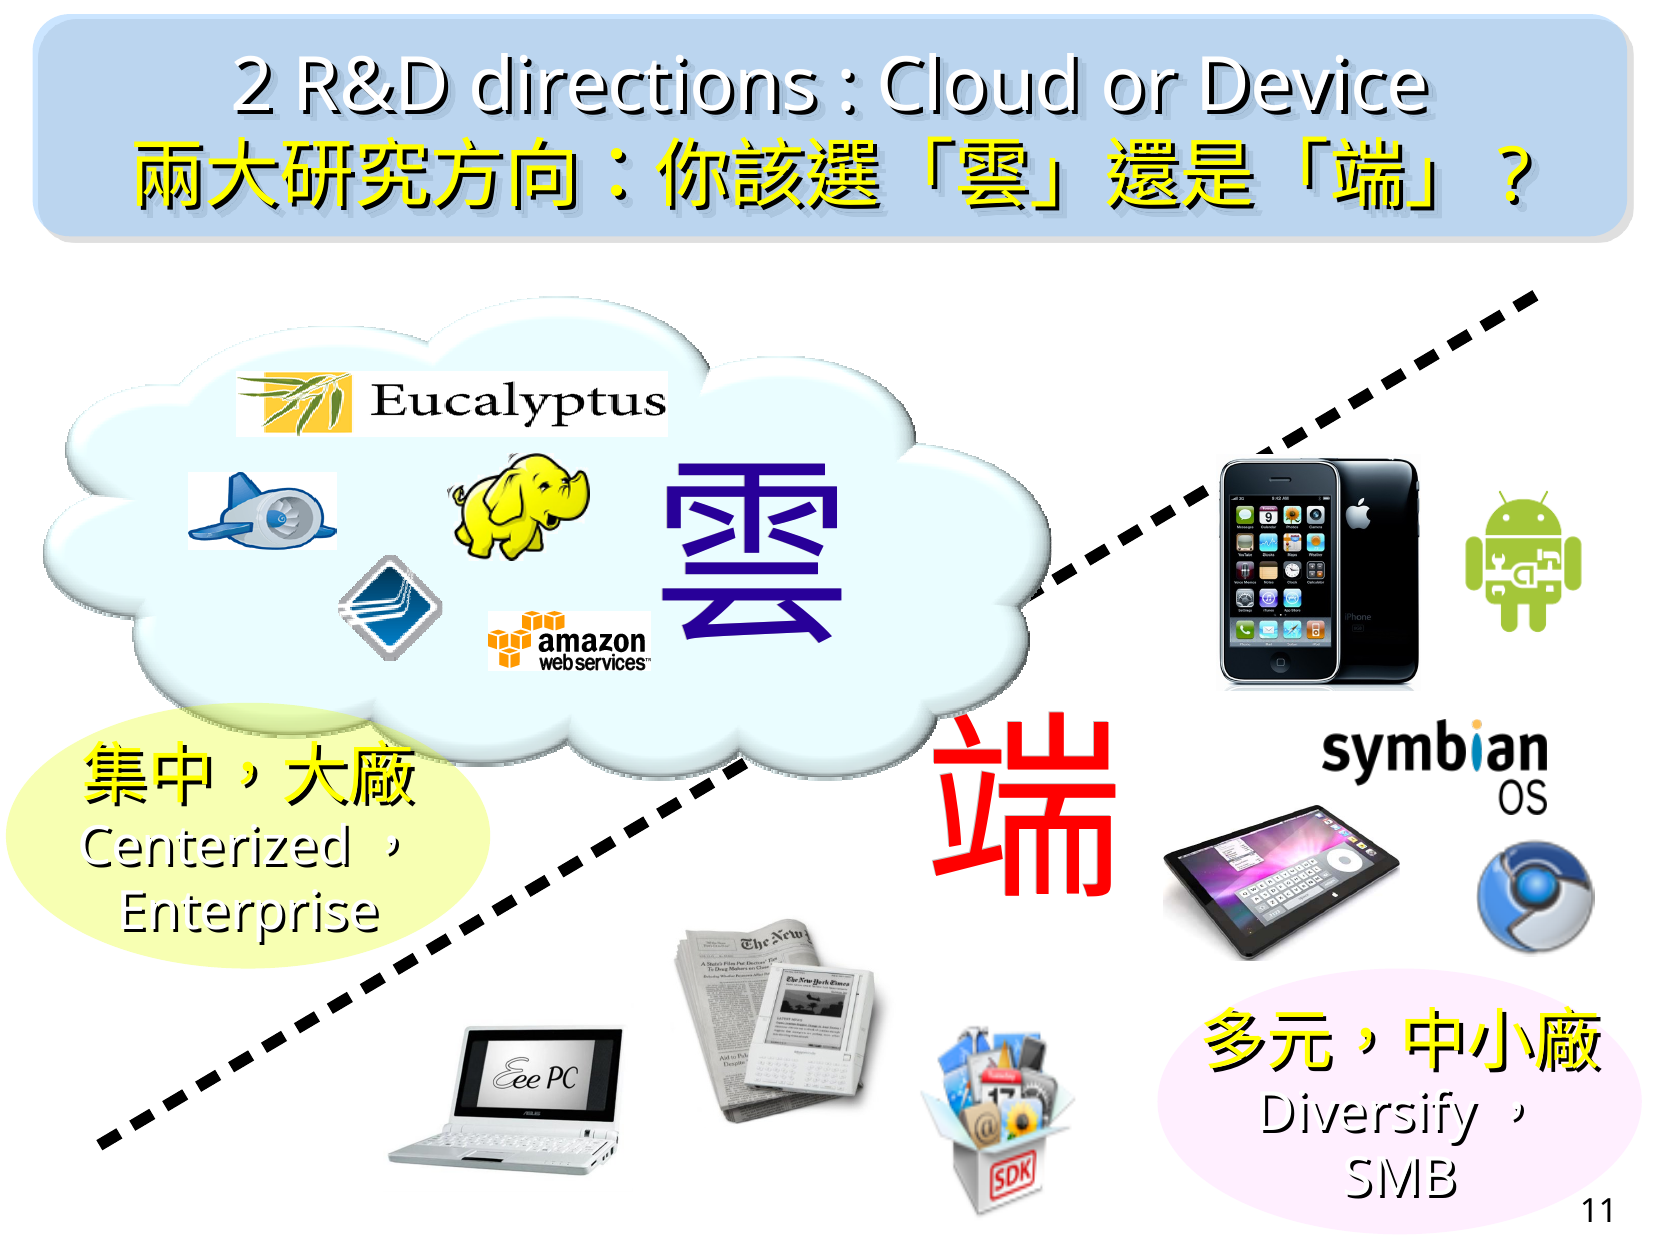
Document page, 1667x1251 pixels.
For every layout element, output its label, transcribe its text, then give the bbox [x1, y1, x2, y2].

picture [1216, 454, 1642, 691]
picture [41, 295, 1052, 781]
text_box 集中，大廠 Centerized， Enterprise [5, 702, 491, 969]
picture [1163, 719, 1547, 961]
text_box 多元，中小廠 Diversify， SMB [1157, 968, 1642, 1235]
text_box 端 [909, 673, 1146, 929]
picture [656, 915, 1093, 1223]
text_box 2 R&D directions : Cloud or Device 兩大研究方向：你該選「雲」還是「端」? [32, 14, 1628, 237]
picture [383, 1003, 634, 1192]
text_box 雲 [637, 419, 875, 675]
picture [1476, 838, 1595, 957]
